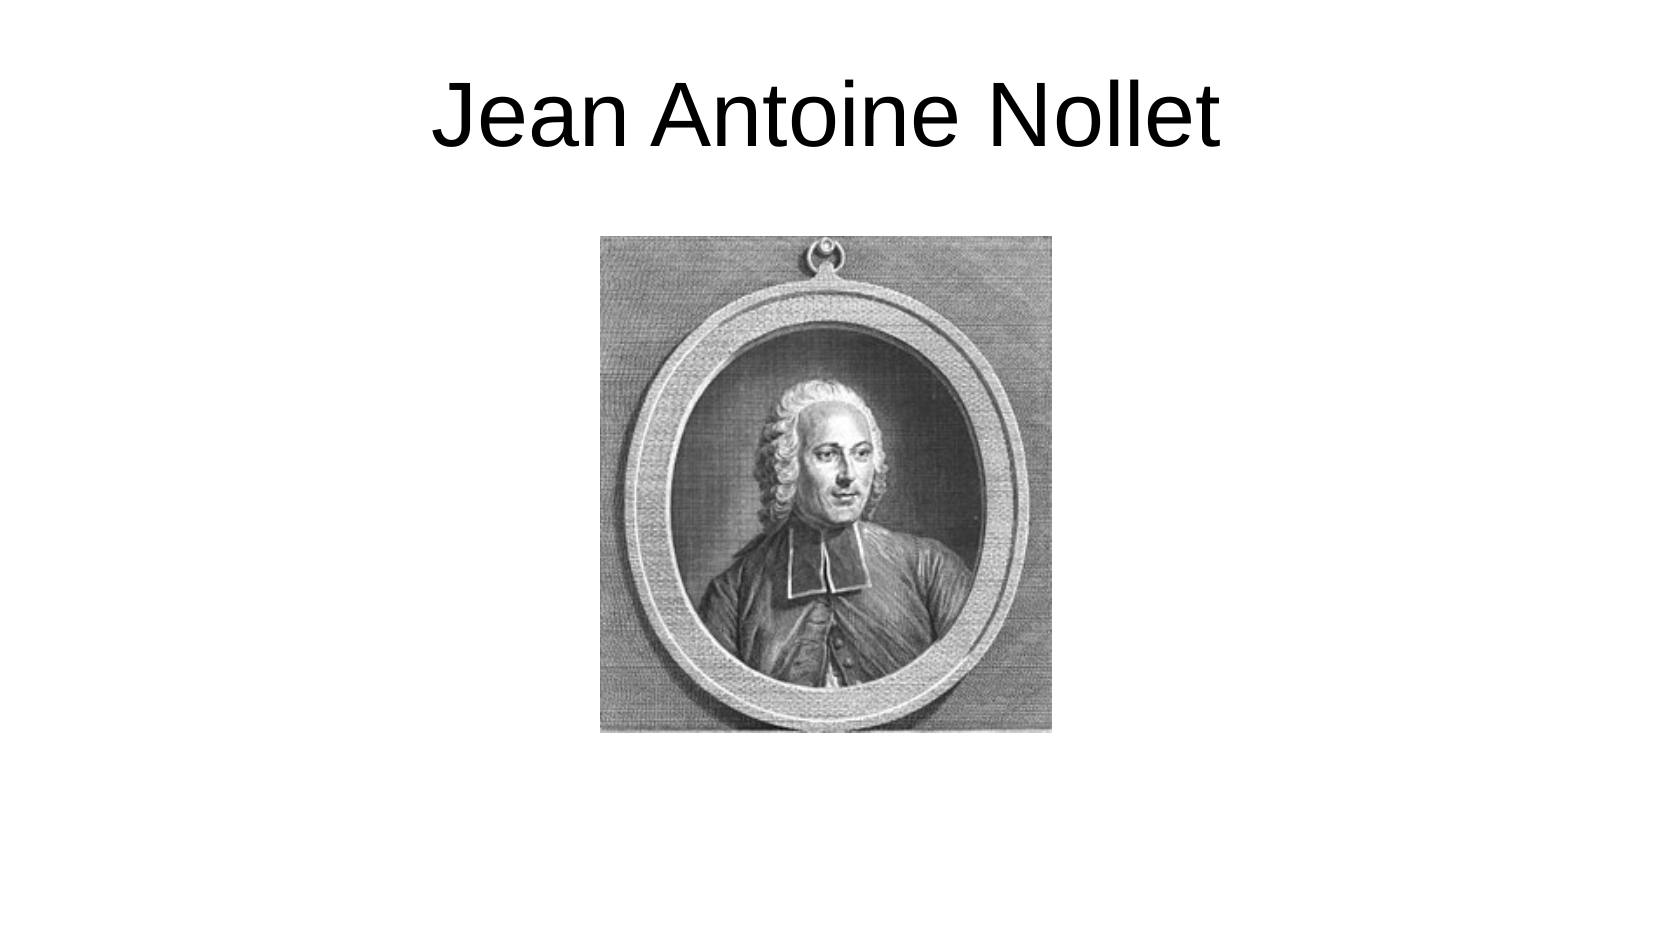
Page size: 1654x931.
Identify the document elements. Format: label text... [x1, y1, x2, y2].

title Jean Antoine Nollet [82, 37, 1571, 193]
picture [600, 236, 1052, 733]
